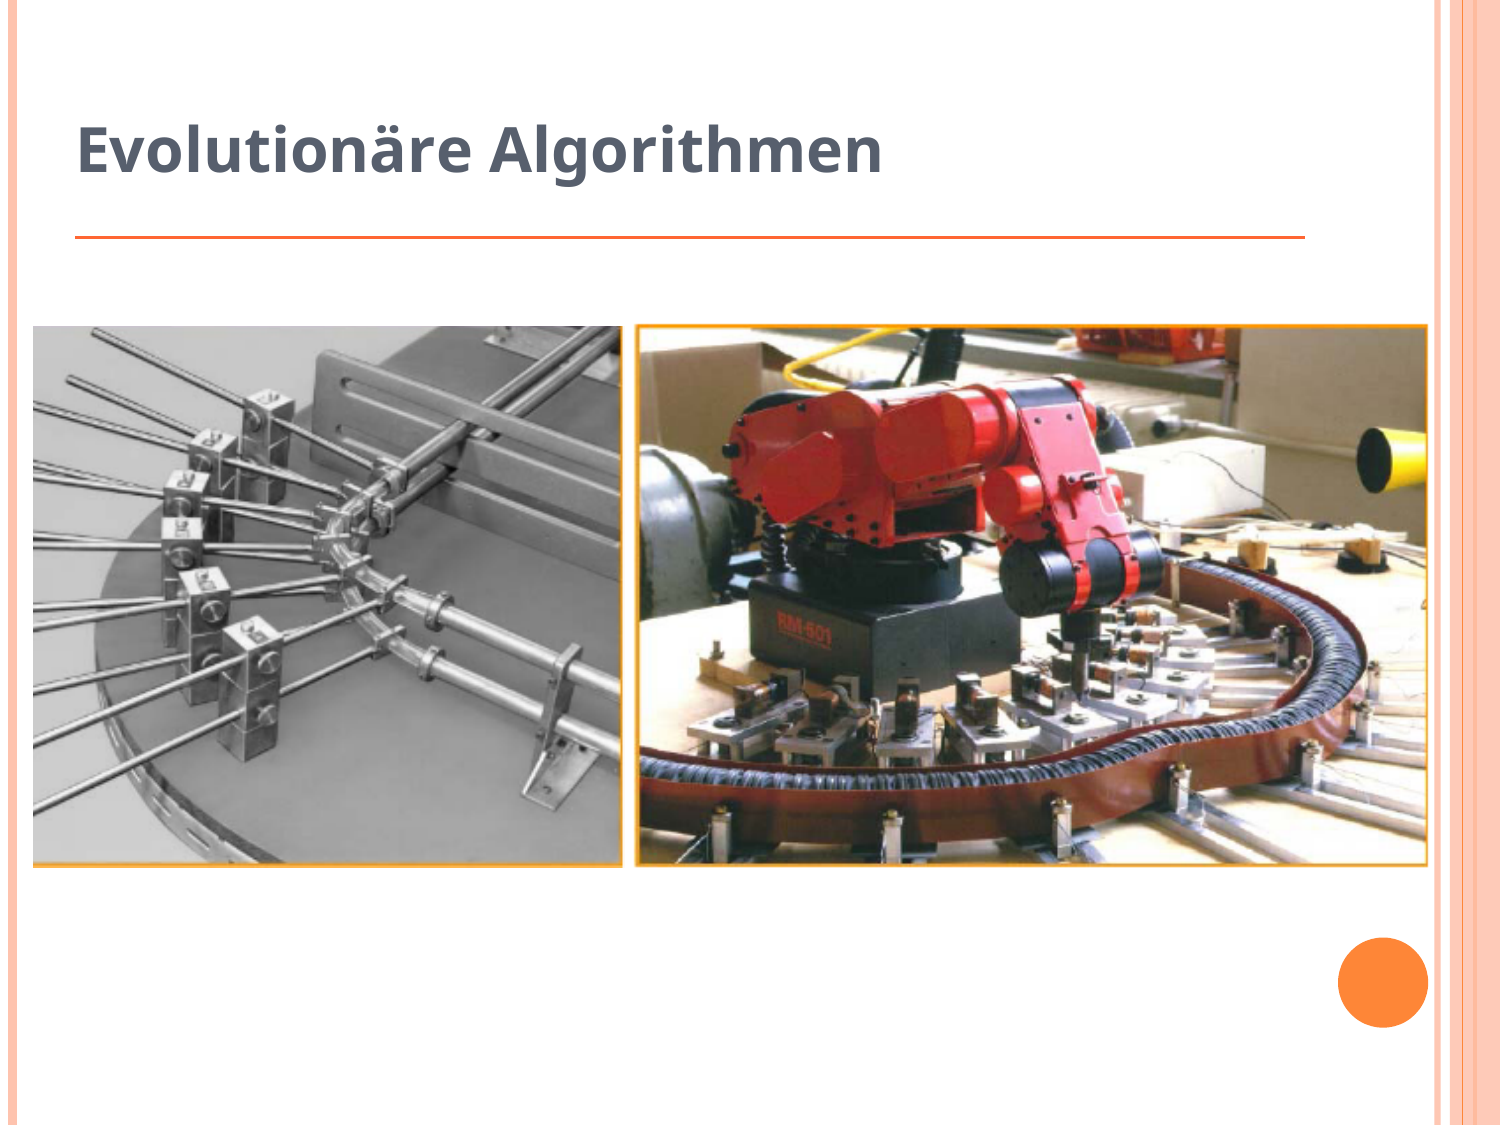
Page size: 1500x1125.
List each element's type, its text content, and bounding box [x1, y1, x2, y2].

title Evolutionäre Algorithmen [74, 44, 1300, 233]
picture [33, 326, 625, 868]
picture [631, 321, 1430, 871]
